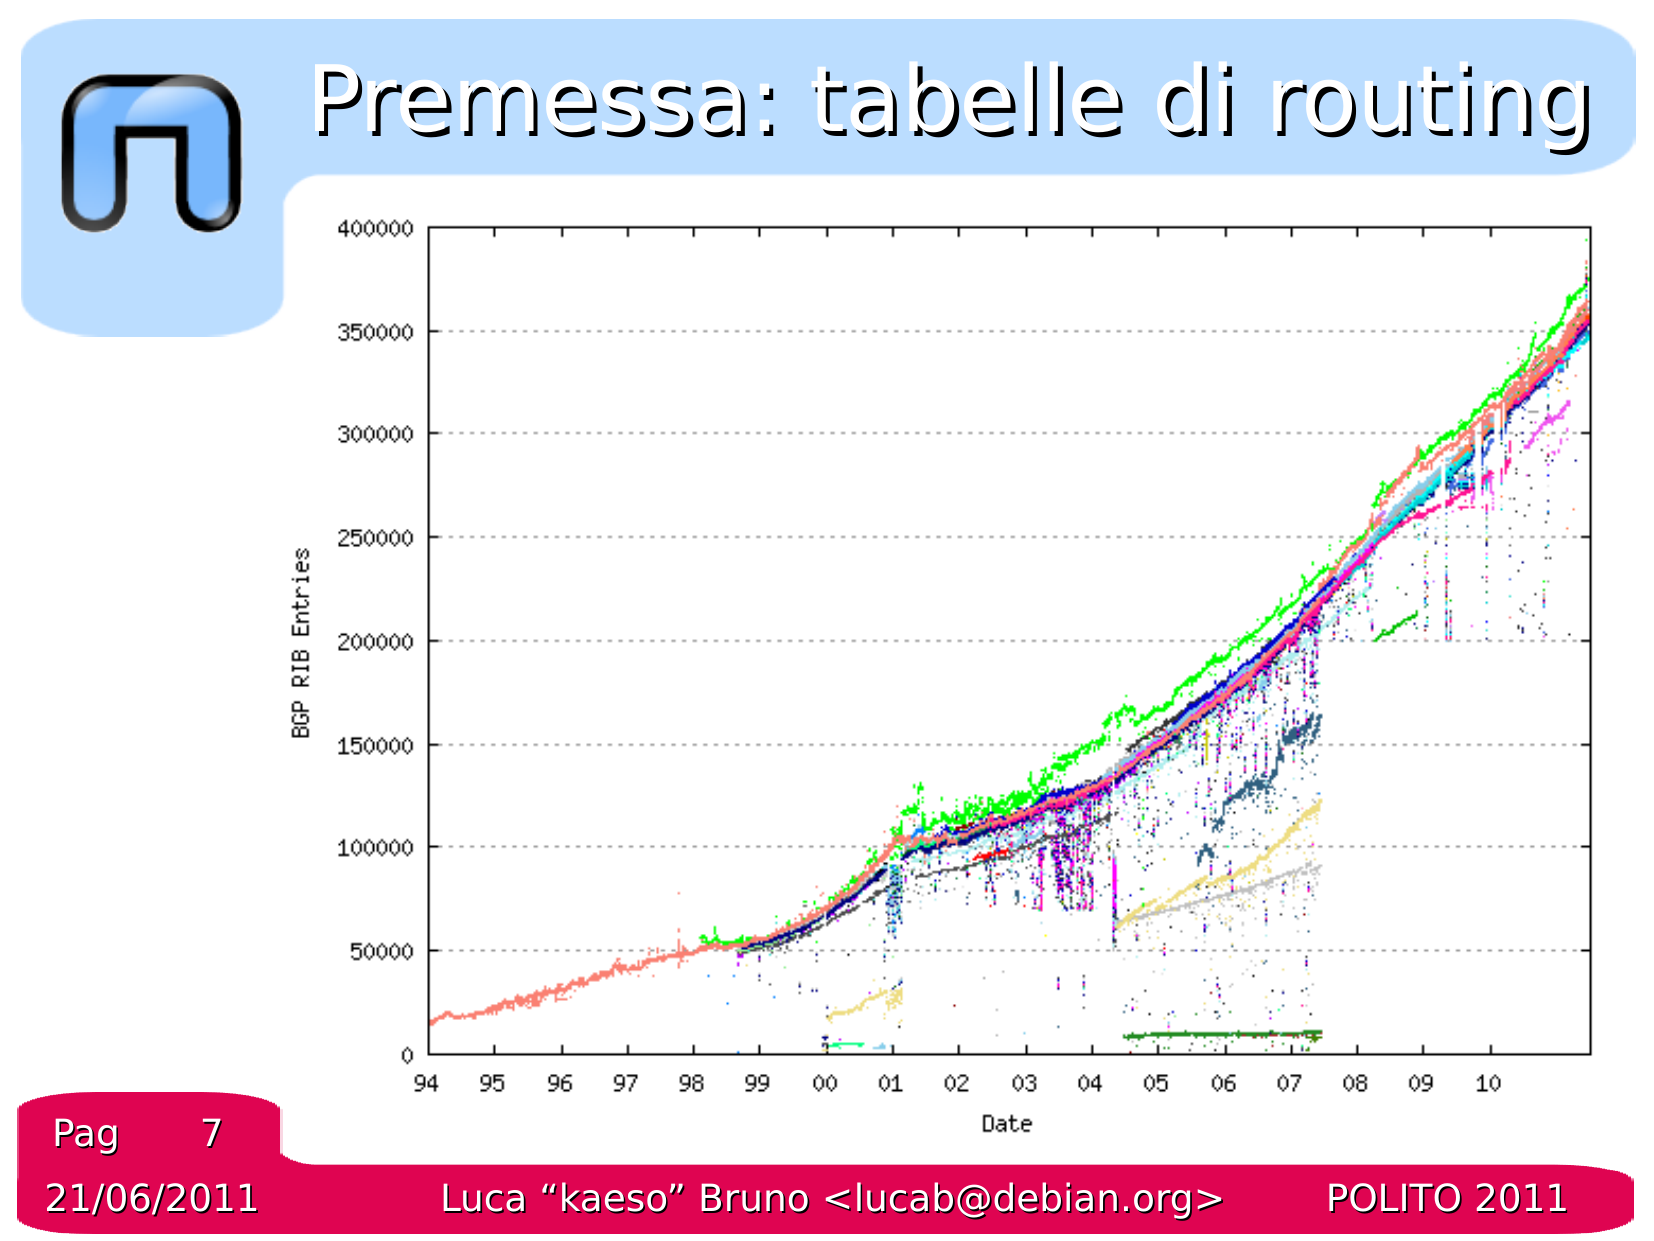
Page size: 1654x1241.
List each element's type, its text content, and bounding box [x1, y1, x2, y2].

text_box 21/06/2011 [29, 1169, 284, 1241]
title Premessa: tabelle di routing [265, 3, 1636, 196]
text_box Pag <numero> [38, 1104, 424, 1178]
text_box Luca “kaeso” Bruno <lucab@debian.org> POLITO 2011 [425, 1169, 1585, 1241]
picture [0, 19, 1636, 1234]
